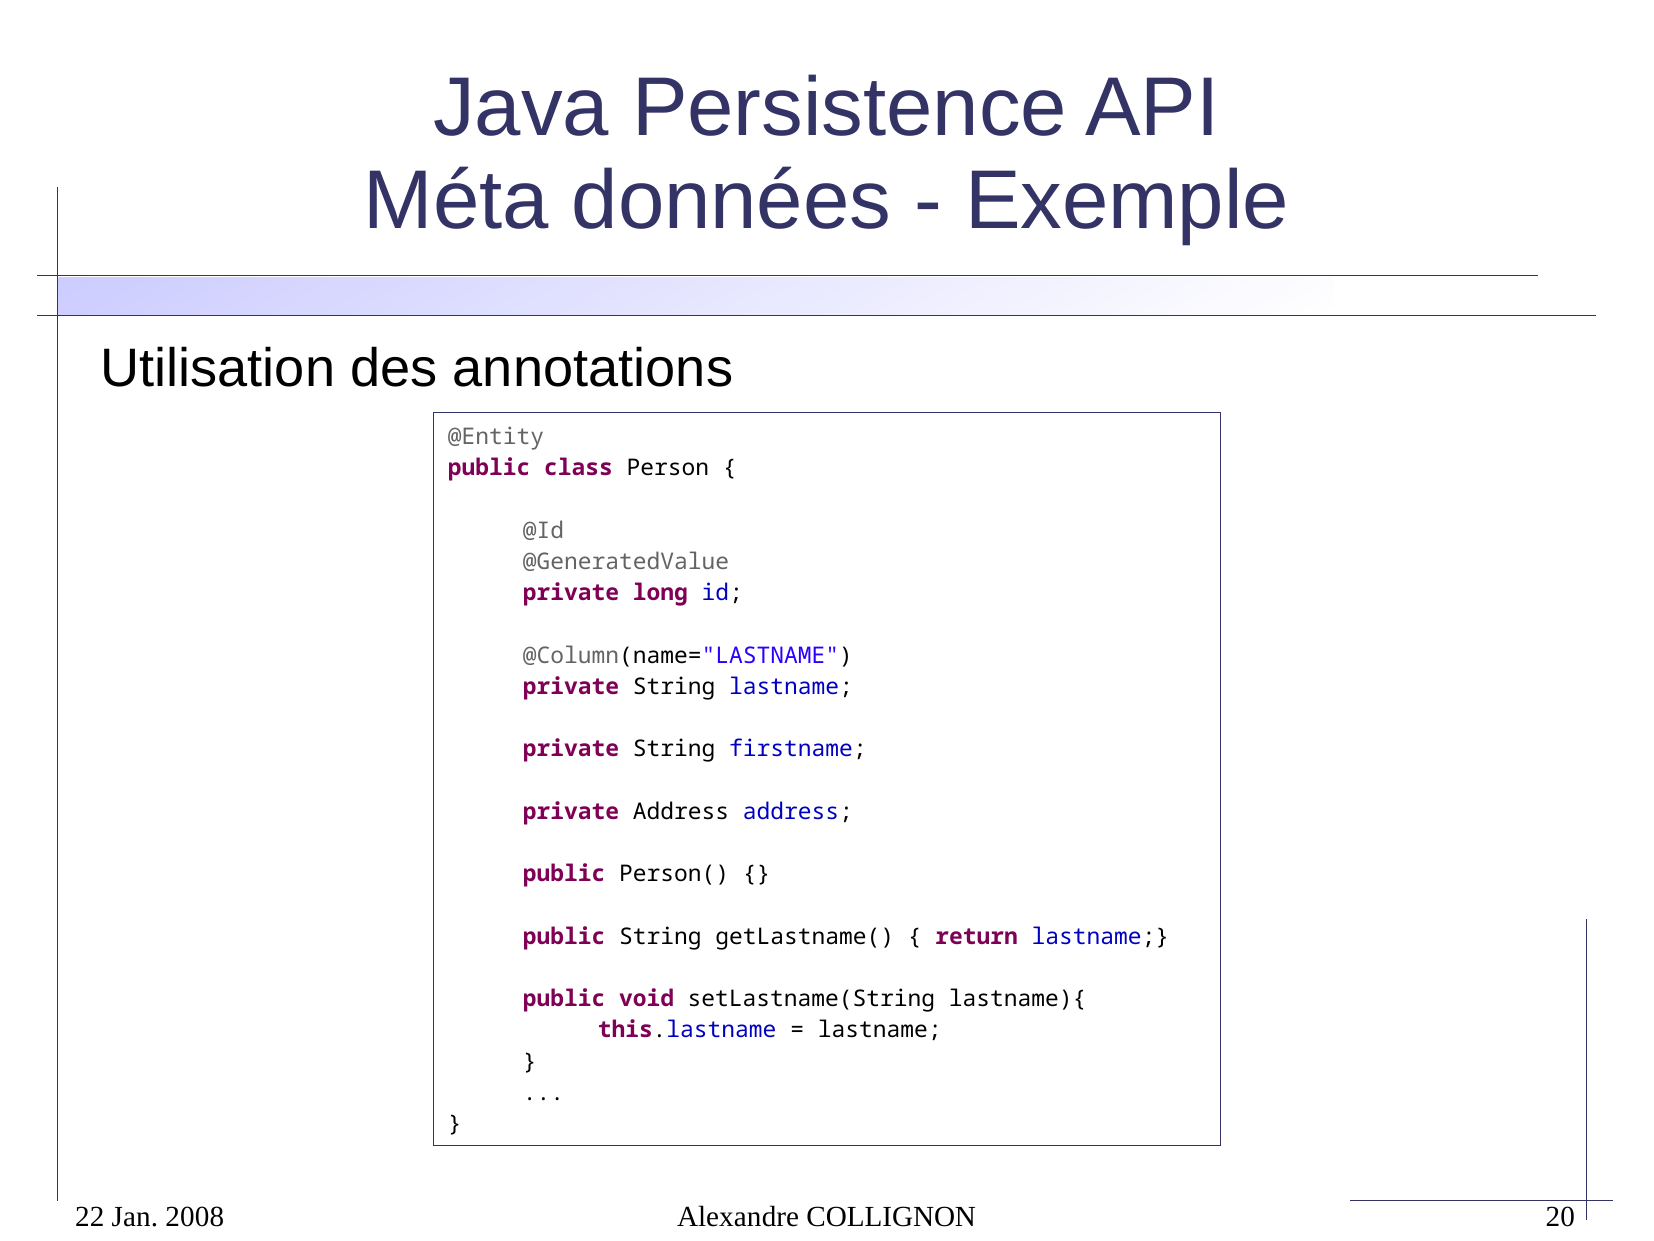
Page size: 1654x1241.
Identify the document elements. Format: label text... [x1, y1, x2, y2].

list Utilisation des annotations [82, 337, 1571, 451]
text_box @Entity public class Person { @Id @GeneratedValue private long id; @Column(name="LASTNAME") private String lastname; private String firstname; private Address address; public Person() {} public String getLastname() { return lastname;} public void setLastname(String lastname){ this.lastname = lastname; } ... } [433, 412, 1221, 1043]
title Java Persistence API Méta données - Exemple [82, 49, 1571, 257]
